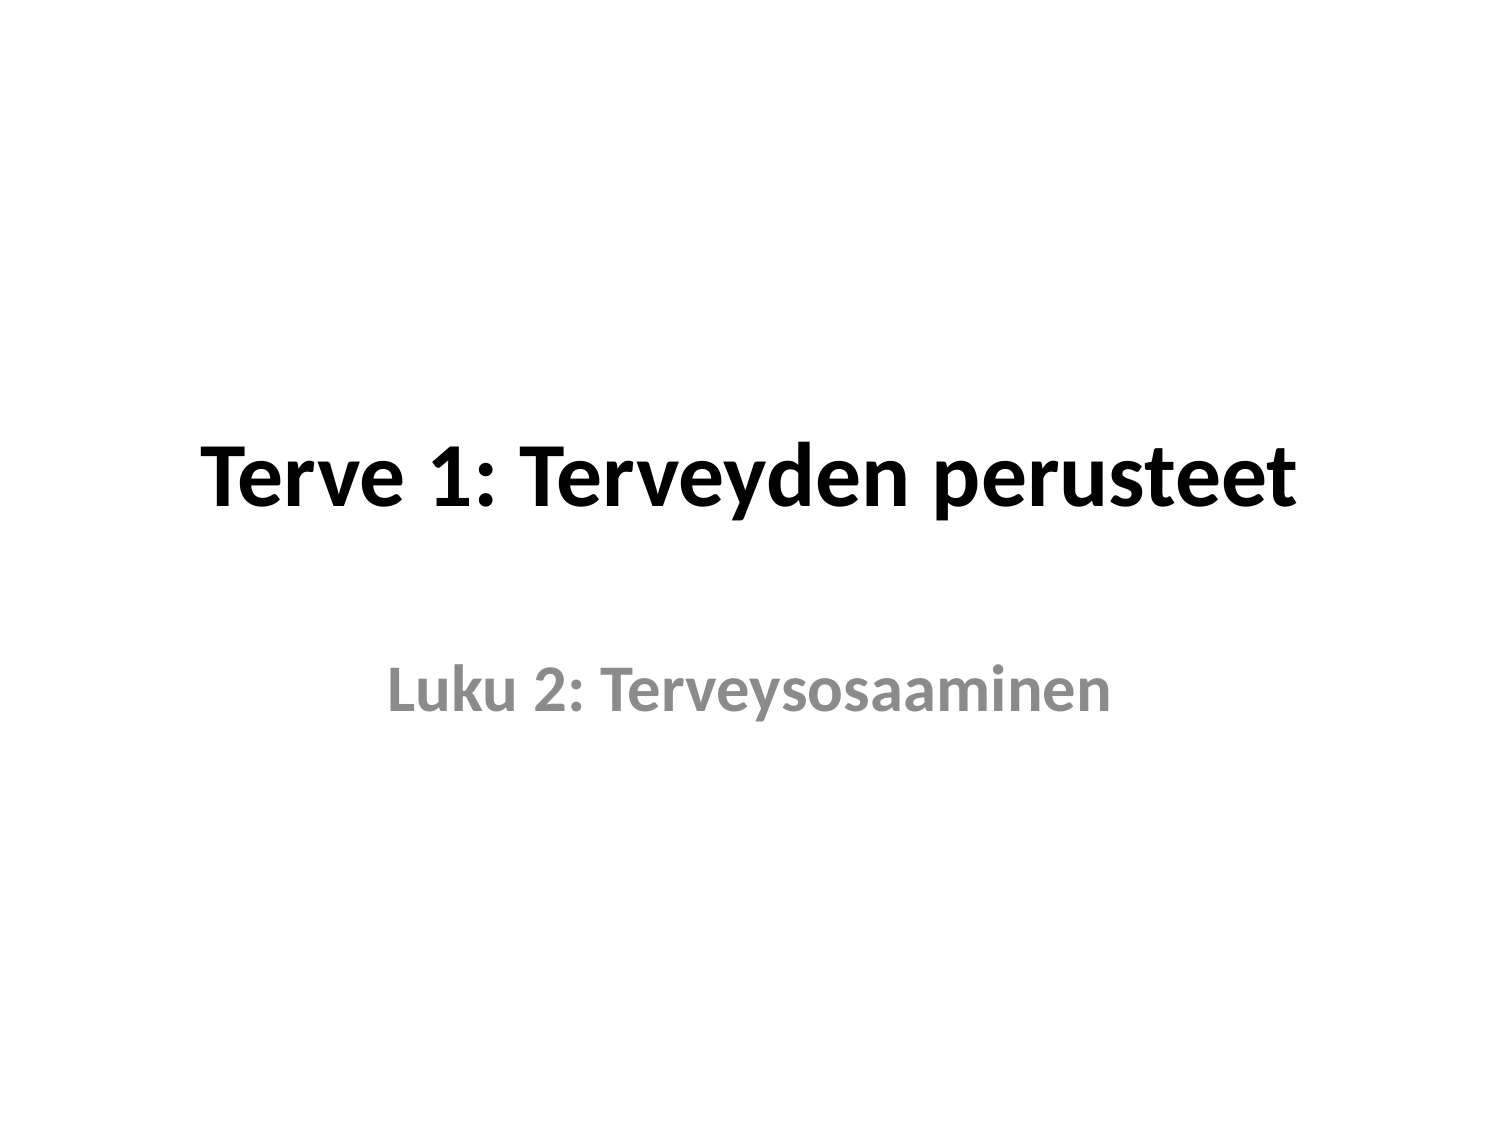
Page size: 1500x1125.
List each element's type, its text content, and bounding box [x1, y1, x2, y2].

title Terve 1: Terveyden perusteet [112, 349, 1388, 591]
subtitle Luku 2: Terveysosaaminen [225, 637, 1275, 925]
